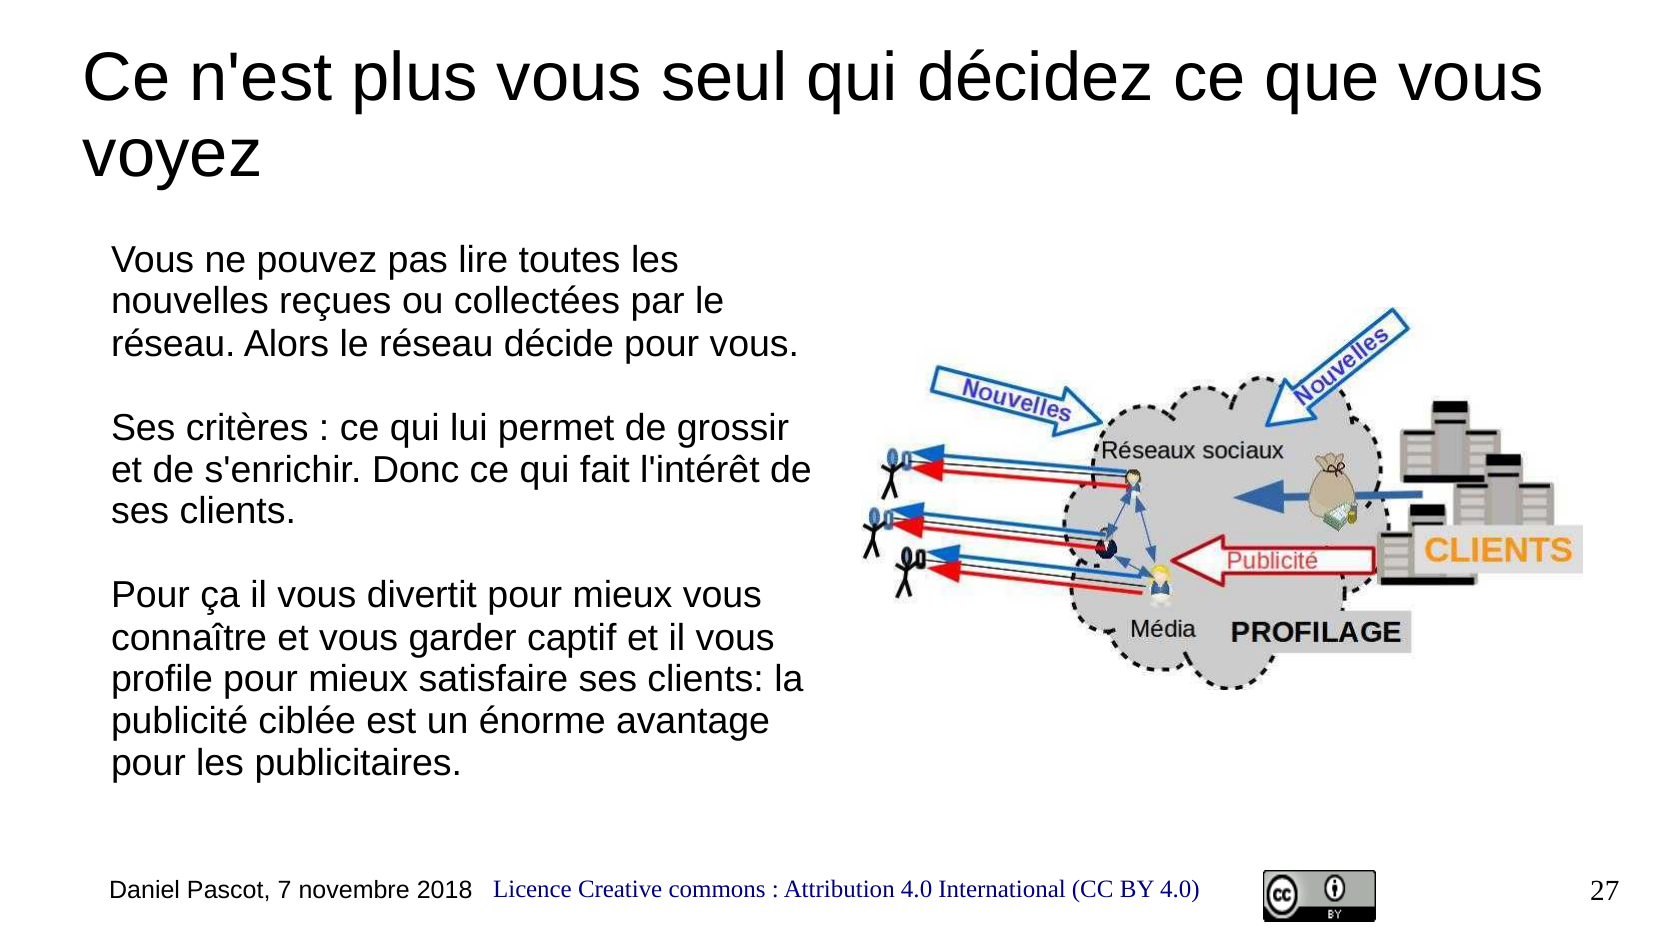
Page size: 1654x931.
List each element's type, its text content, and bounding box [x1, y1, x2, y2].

title Ce n'est plus vous seul qui décidez ce que vous voyez [82, 37, 1571, 193]
picture [861, 307, 1583, 691]
picture [1263, 870, 1376, 922]
text_box Vous ne pouvez pas lire toutes les nouvelles reçues ou collectées par le réseau. Alors le réseau décide pour vous. Ses critères : ce qui lui permet de grossir et de s'enrichir. Donc ce qui fait l'intérêt de ses clients. Pour ça il vous divertit pour mieux vous connaître et vous garder captif et il vous profile pour mieux satisfaire ses clients: la publicité ciblée est un énorme avantage pour les publicitaires. [96, 230, 839, 792]
